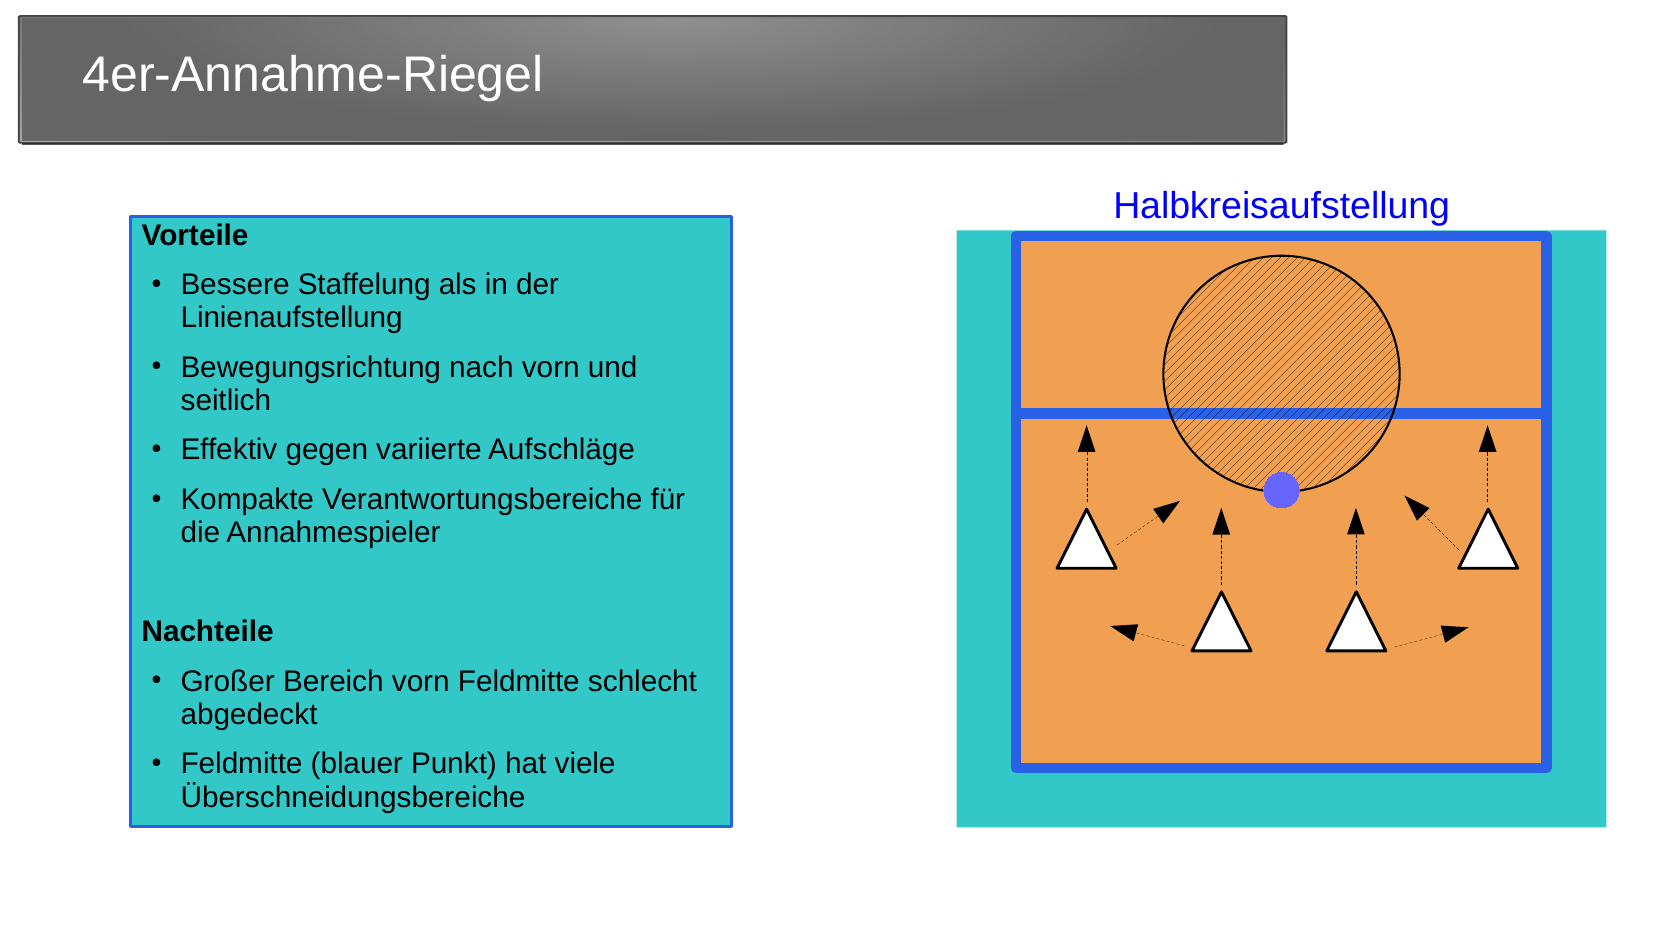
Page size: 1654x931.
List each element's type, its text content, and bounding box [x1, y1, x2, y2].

text_box [1057, 509, 1117, 569]
text_box [1163, 255, 1400, 508]
title 4er-Annahme-Riegel [82, 29, 1235, 119]
text_box [1326, 591, 1386, 651]
list Vorteile Bessere Staffelung als in der Linienaufstellung Bewegungsrichtung nach vorn und seitlich Effektiv gegen variierte Aufschläge Kompakte Verantwortungsbereiche für die Annahmespieler Nachteile Großer Bereich vorn Feldmitte schlecht abgedeckt Feldmitte (blauer Punkt) hat viele Überschneidungsbereiche [130, 216, 732, 827]
text_box Halbkreisaufstellung [1051, 177, 1512, 234]
text_box [1191, 591, 1252, 651]
text_box [1458, 509, 1518, 569]
